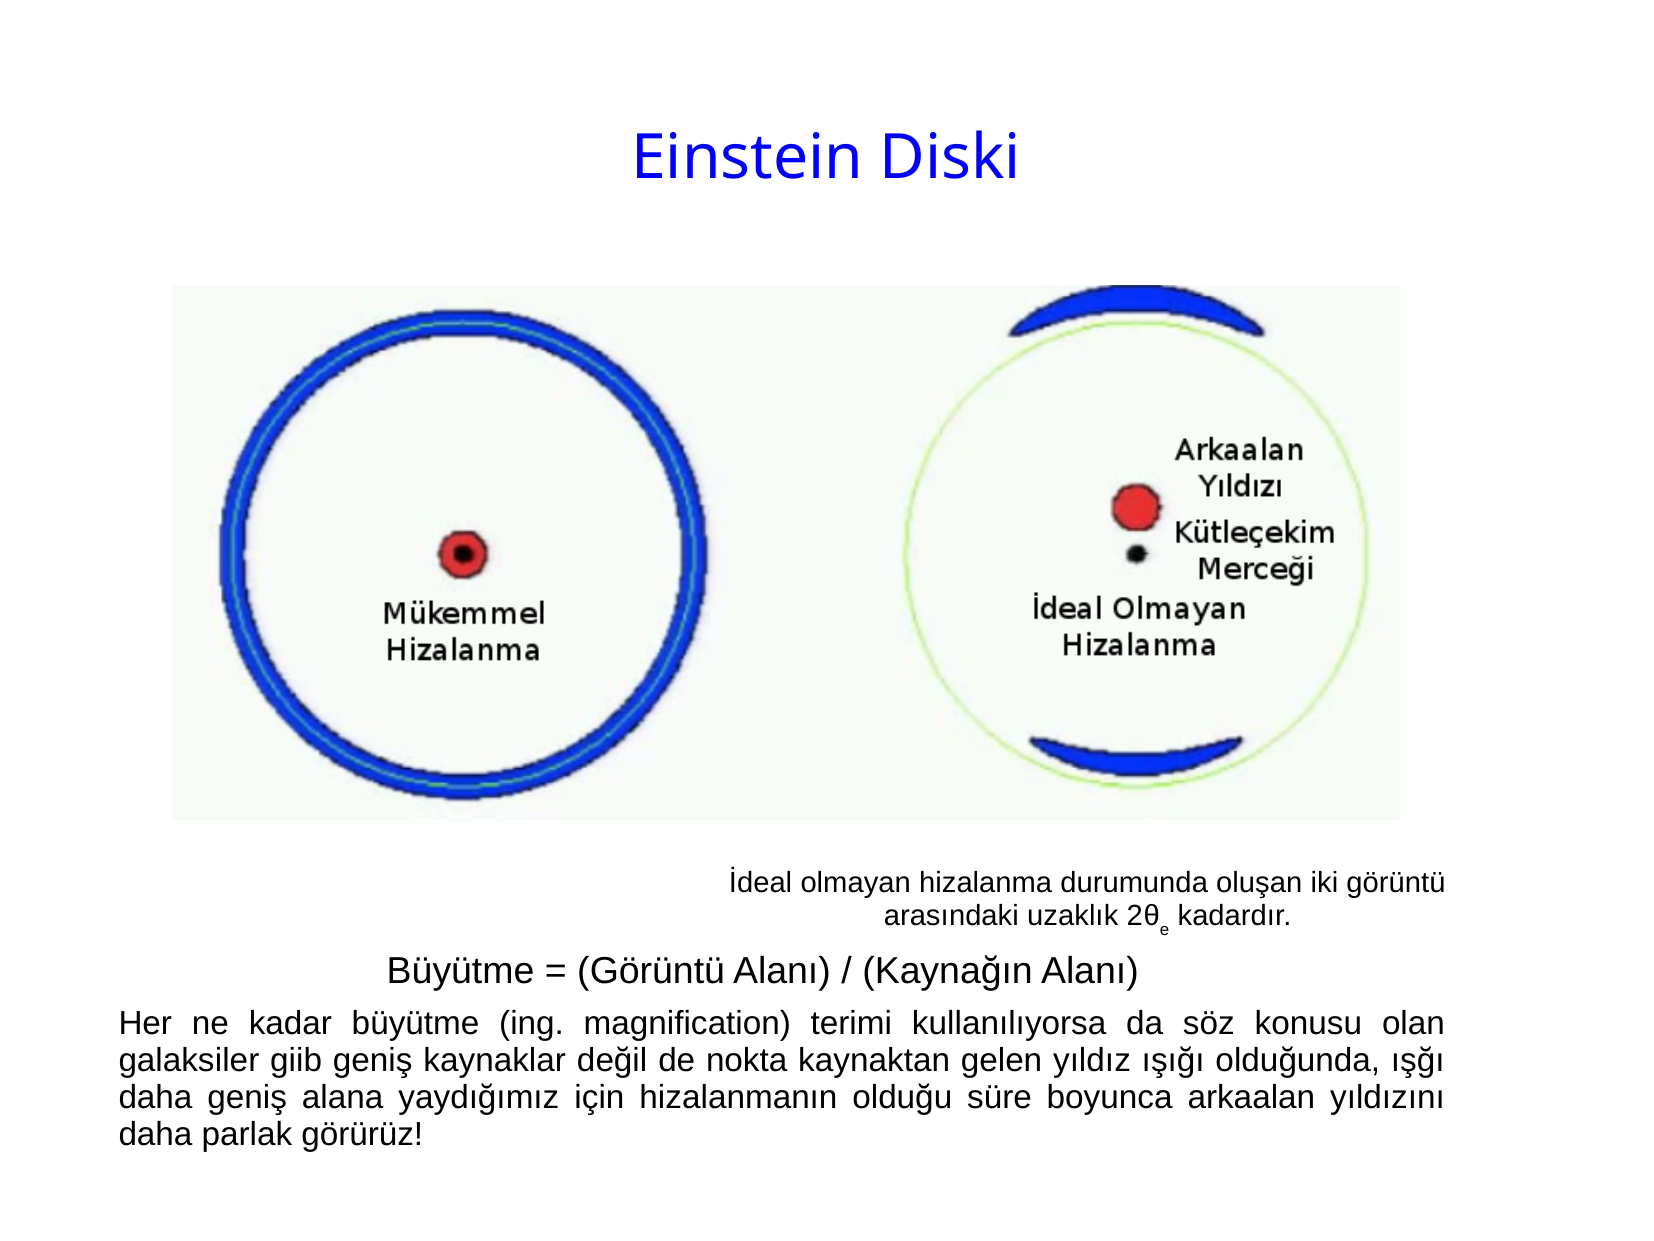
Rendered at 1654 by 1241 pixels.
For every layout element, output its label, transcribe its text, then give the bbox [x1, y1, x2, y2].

text_box Her ne kadar büyütme (ing. magnification) terimi kullanılıyorsa da söz konusu olan galaksiler giib geniş kaynaklar değil de nokta kaynaktan gelen yıldız ışığı olduğunda, ışğı daha geniş alana yaydığımız için hizalanmanın olduğu süre boyunca arkaalan yıldızını daha parlak görürüz! [103, 997, 1462, 1160]
picture [167, 285, 1400, 821]
text_box İdeal olmayan hizalanma durumunda oluşan iki görüntü arasındaki uzaklık 2θe kadardır. [667, 858, 1509, 947]
text_box Büyütme = (Görüntü Alanı) / (Kaynağın Alanı) [348, 942, 1178, 997]
title Einstein Diski [82, 87, 1571, 221]
